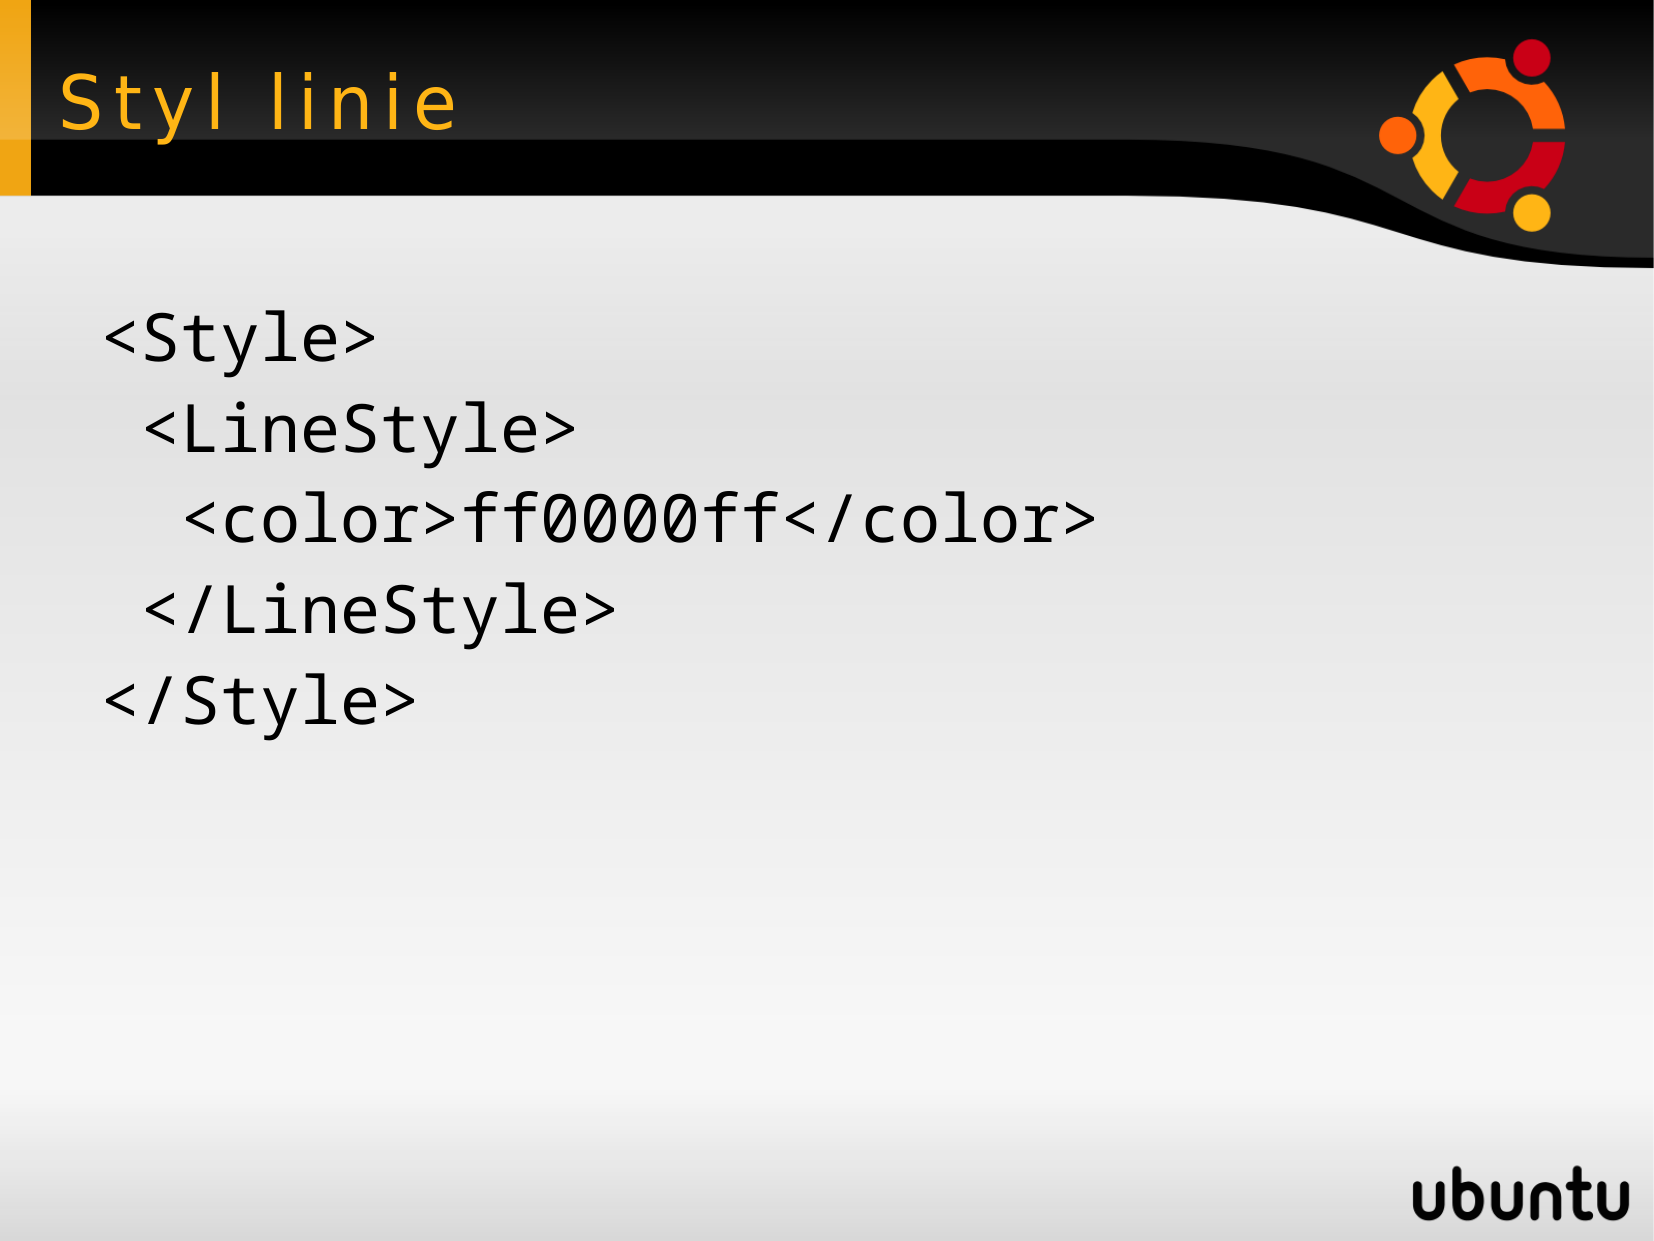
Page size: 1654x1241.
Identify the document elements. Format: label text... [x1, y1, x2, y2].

list <Style> <LineStyle> <color>ff0000ff</color> </LineStyle> </Style> [82, 290, 1571, 1109]
title Styl linie [59, 29, 1270, 178]
picture [0, 0, 1654, 1241]
